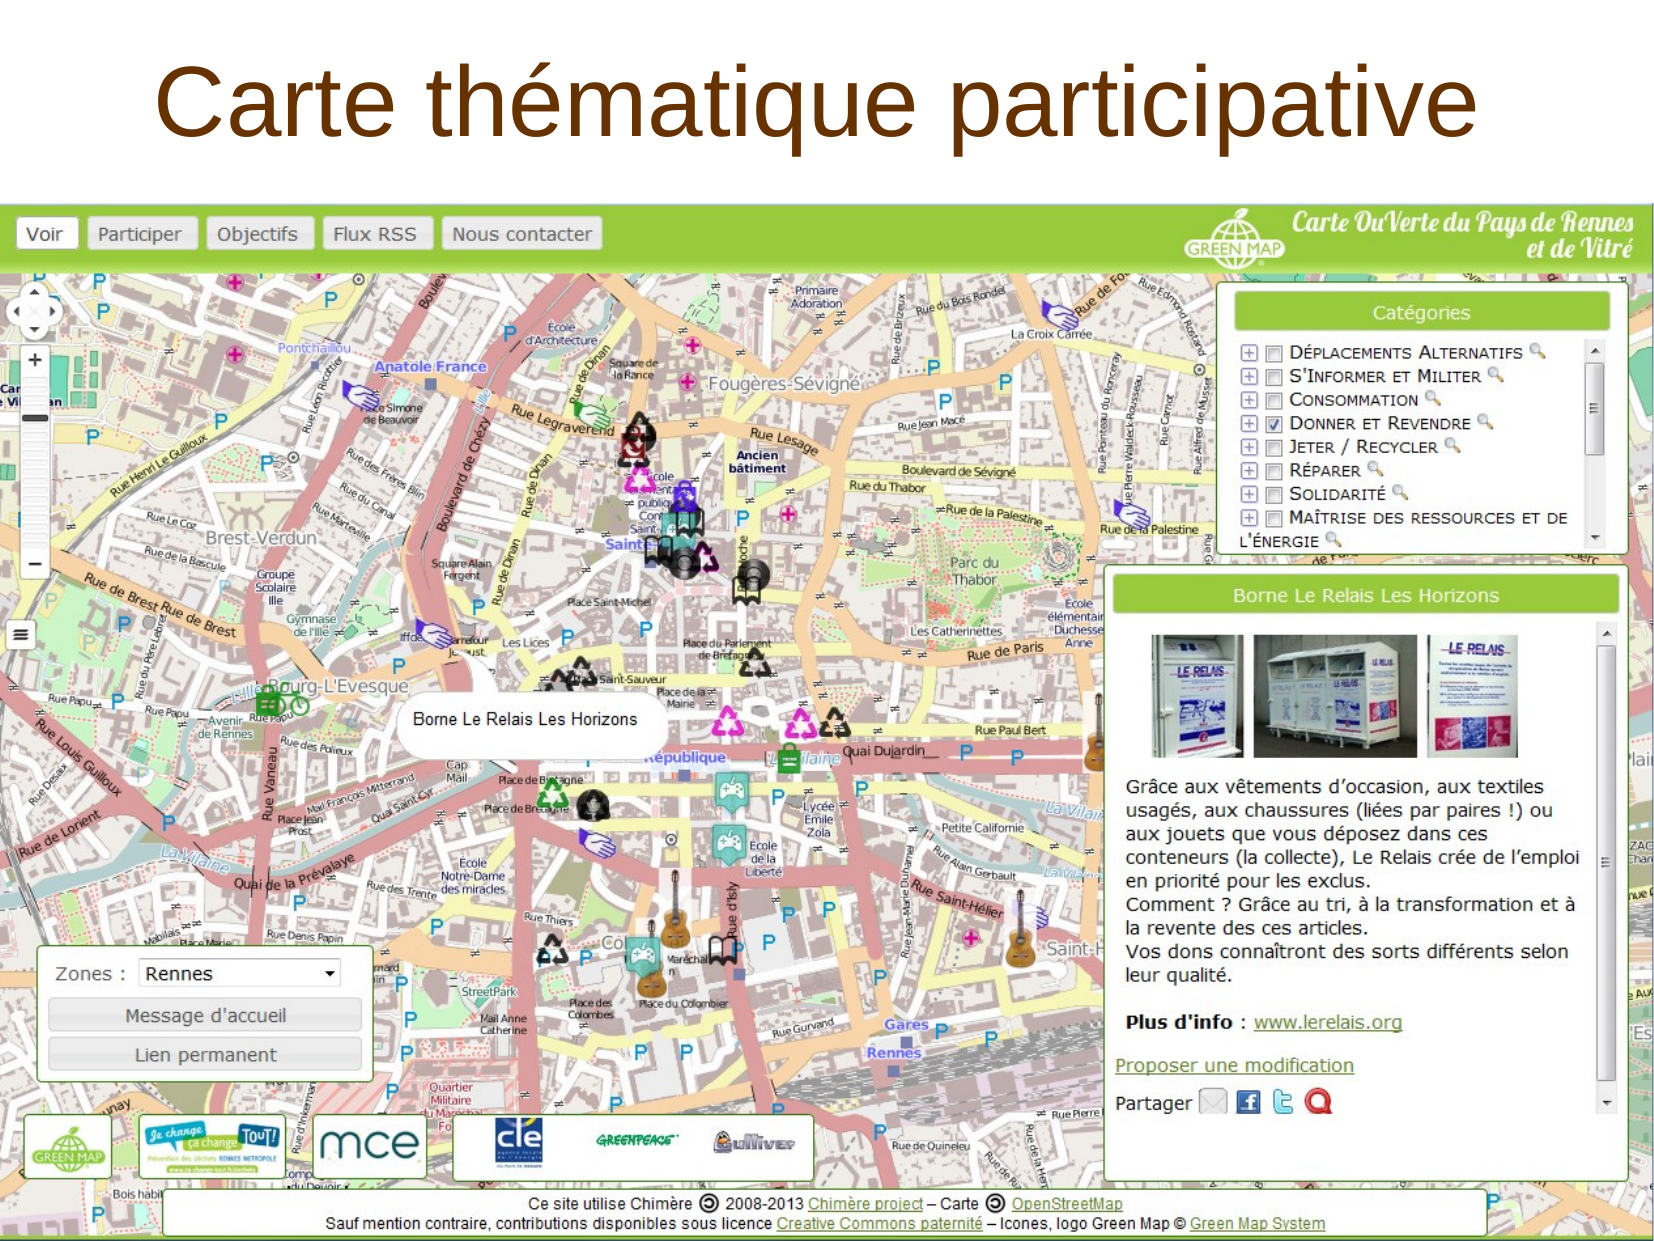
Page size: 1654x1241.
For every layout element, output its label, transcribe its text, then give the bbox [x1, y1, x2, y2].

picture [0, 203, 1654, 1241]
title Carte thématique participative [33, 0, 1602, 203]
